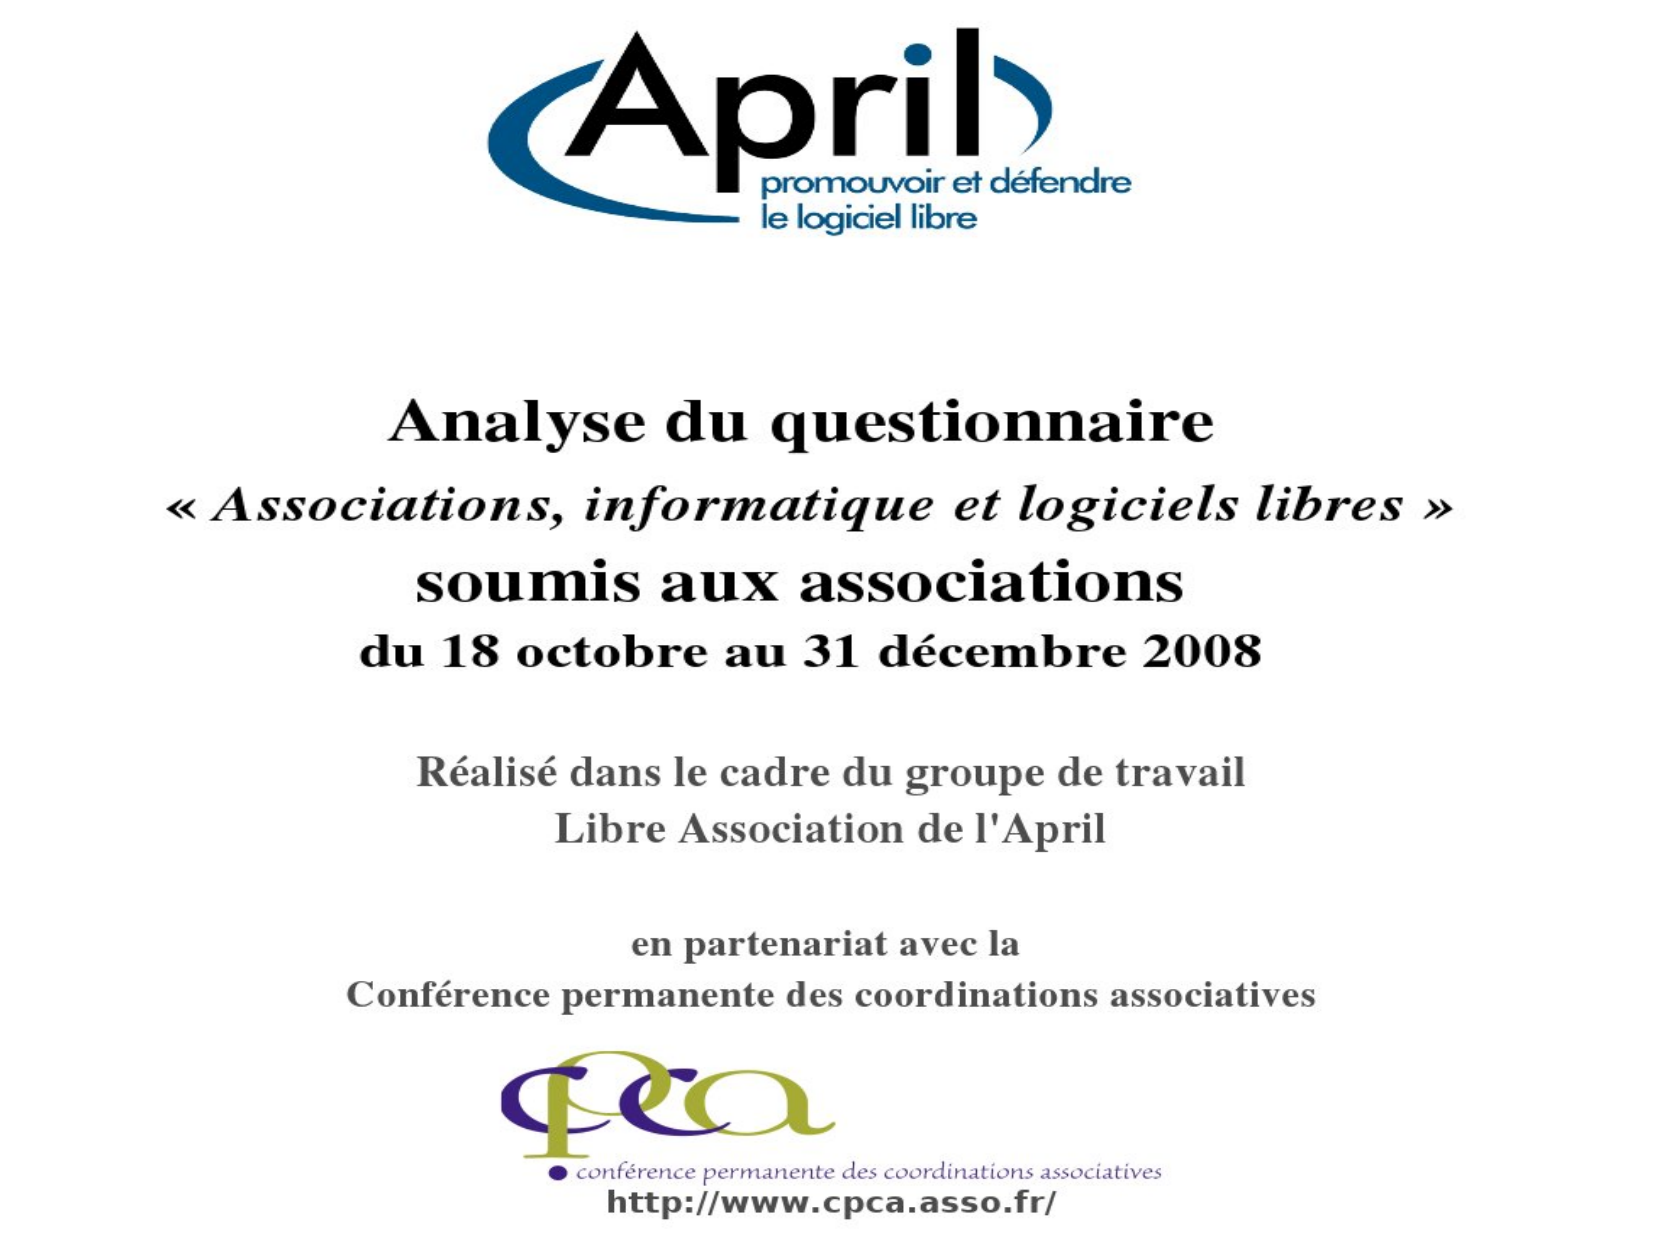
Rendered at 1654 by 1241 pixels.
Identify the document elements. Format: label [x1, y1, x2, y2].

picture [82, 0, 1571, 720]
picture [292, 723, 1362, 1241]
